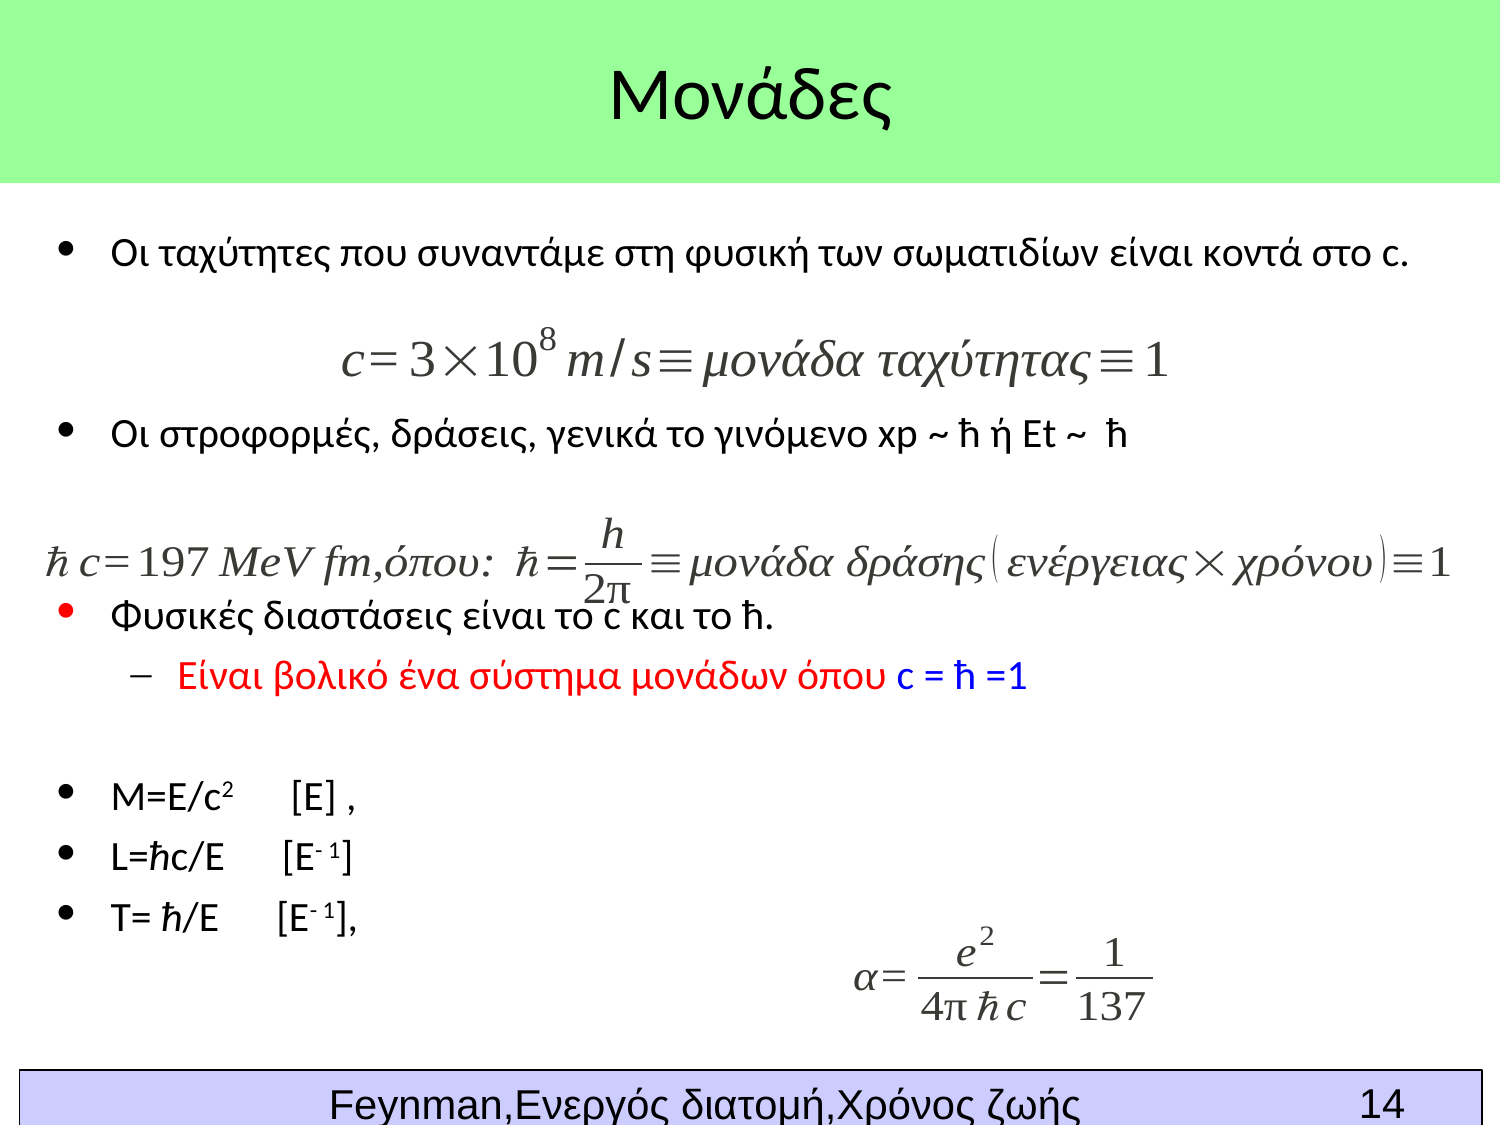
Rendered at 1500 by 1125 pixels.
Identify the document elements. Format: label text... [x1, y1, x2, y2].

text_box Οι ταχύτητες που συναντάμε στη φυσική των σωματιδίων είναι κοντά στο c. Οι στροφορμές, δράσεις, γενικά το γινόμενο xp ~ ħ ή Et ~ ħ Φυσικές διαστάσεις είναι το c και το ħ. Είναι βολικό ένα σύστημα μονάδων όπου c = ħ =1 Μ=Ε/c2 [E] , L=ħc/E [E- 1] T= ħ/E [E- 1], [40, 217, 1446, 510]
text_box Μονάδες [0, 0, 1500, 184]
chart [327, 321, 1188, 387]
text_box Οι ταχύτητες που συναντάμε στη φυσική των σωματιδίων είναι κοντά στο c. Οι στροφορμές, δράσεις, γενικά το γινόμενο xp ~ ħ ή Et ~ ħ Φυσικές διαστάσεις είναι το c και το ħ. Είναι βολικό ένα σύστημα μονάδων όπου c = ħ =1 Μ=Ε/c2 [E] , L=ħc/E [E- 1] T= ħ/E [E- 1], [40, 615, 1446, 960]
chart [841, 921, 1172, 1029]
chart [32, 510, 1471, 615]
